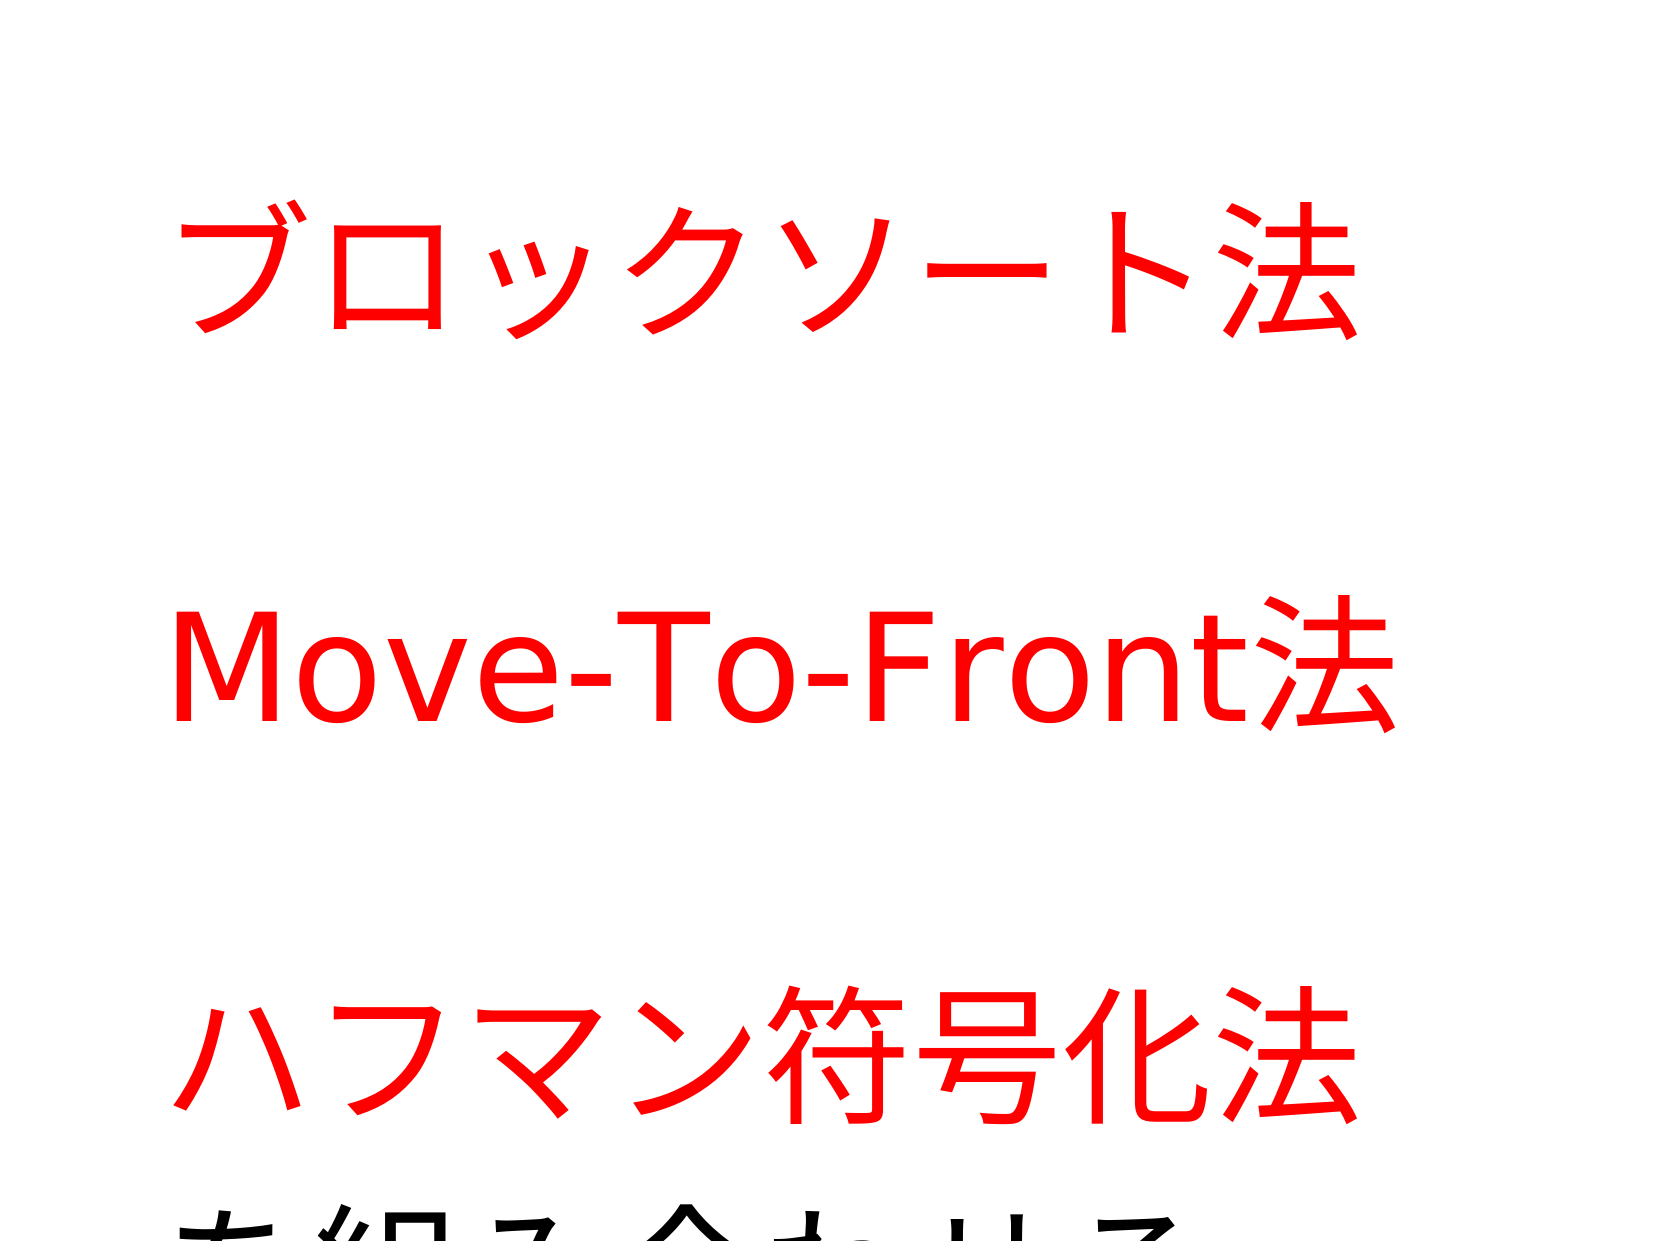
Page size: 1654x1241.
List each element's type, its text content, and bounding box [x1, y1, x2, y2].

text_box ブロックソート法 Move-To-Front法 ハフマン符号化法 を組み合わせる。 [147, 147, 1536, 1123]
